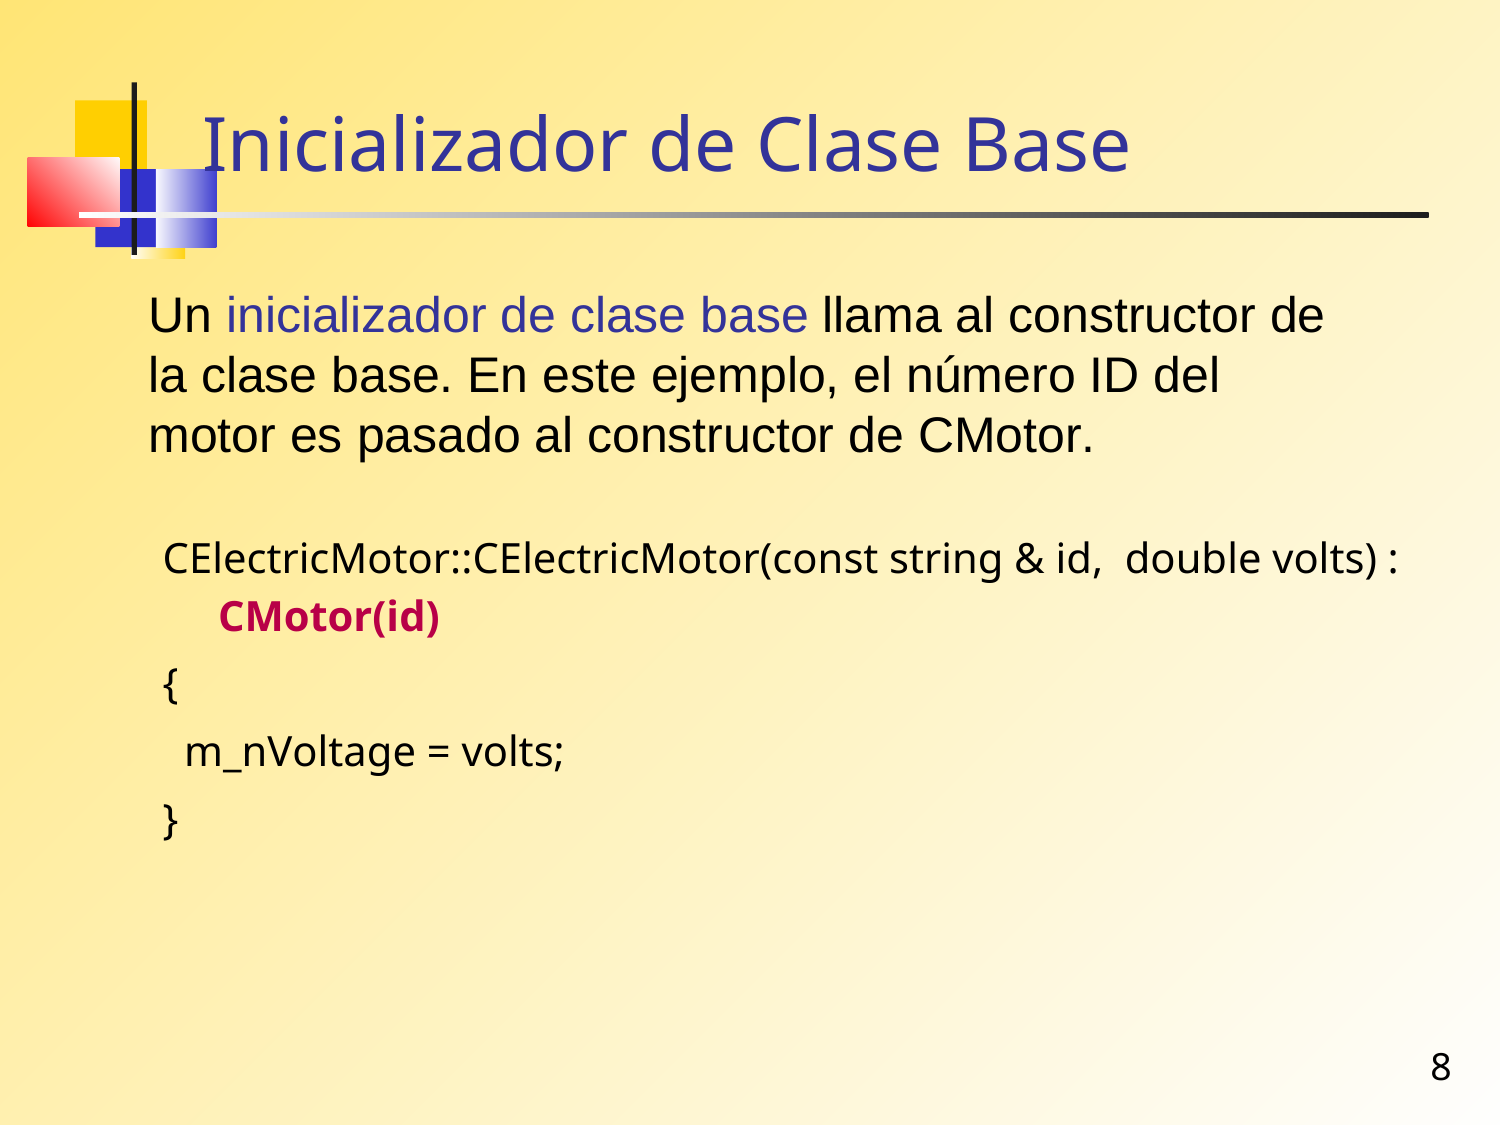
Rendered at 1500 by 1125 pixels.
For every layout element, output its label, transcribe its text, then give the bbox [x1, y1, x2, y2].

text_box Un inicializador de clase base llama al constructor de la clase base. En este ejemplo, el número ID del motor es pasado al constructor de CMotor. [124, 274, 1363, 471]
list CElectricMotor::CElectricMotor(const string & id, double volts) : CMotor(id)‏ { m_nVoltage = volts; } [147, 520, 1426, 1034]
title Inicializador de Clase Base [187, 37, 1466, 201]
